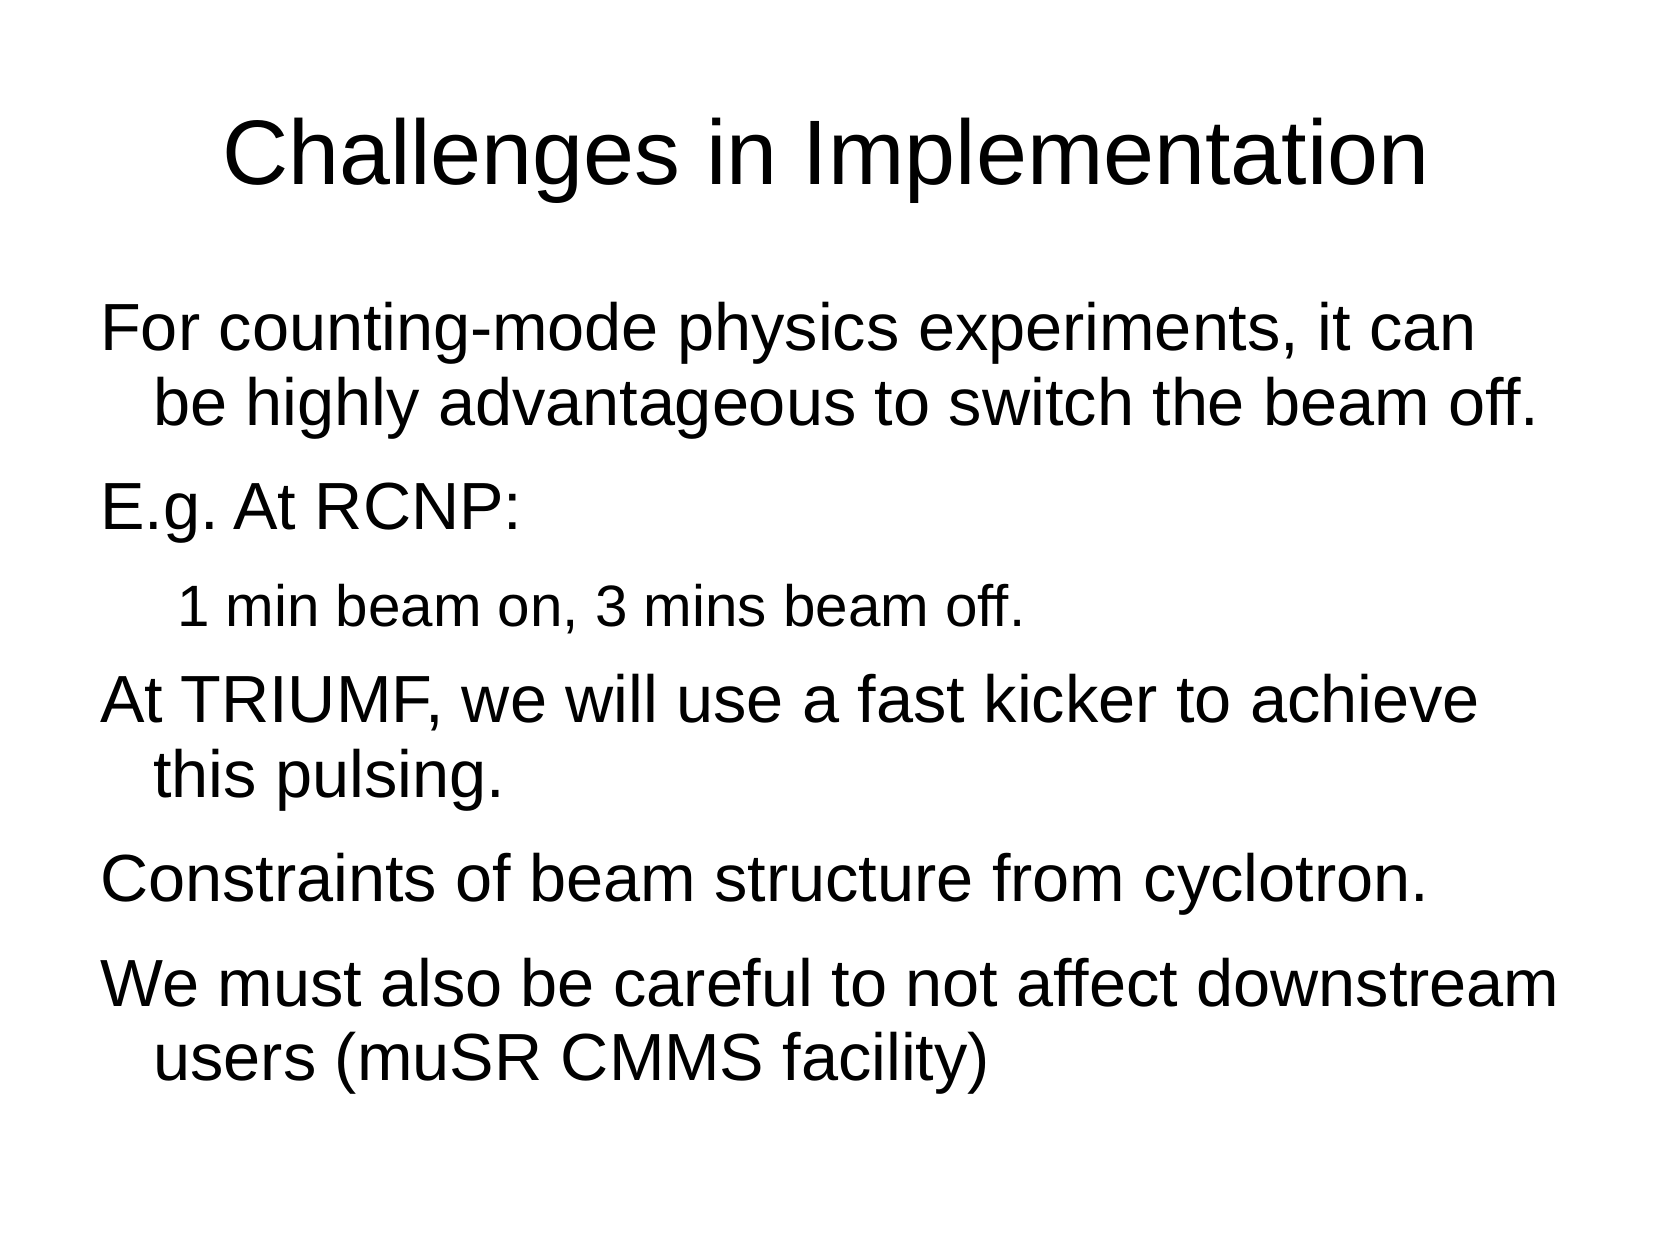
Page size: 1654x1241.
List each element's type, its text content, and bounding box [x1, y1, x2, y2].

list For counting-mode physics experiments, it can be highly advantageous to switch the beam off. E.g. At RCNP: 1 min beam on, 3 mins beam off. At TRIUMF, we will use a fast kicker to achieve this pulsing. Constraints of beam structure from cyclotron. We must also be careful to not affect downstream users (muSR CMMS facility) [82, 290, 1571, 1169]
title Challenges in Implementation [82, 56, 1571, 250]
